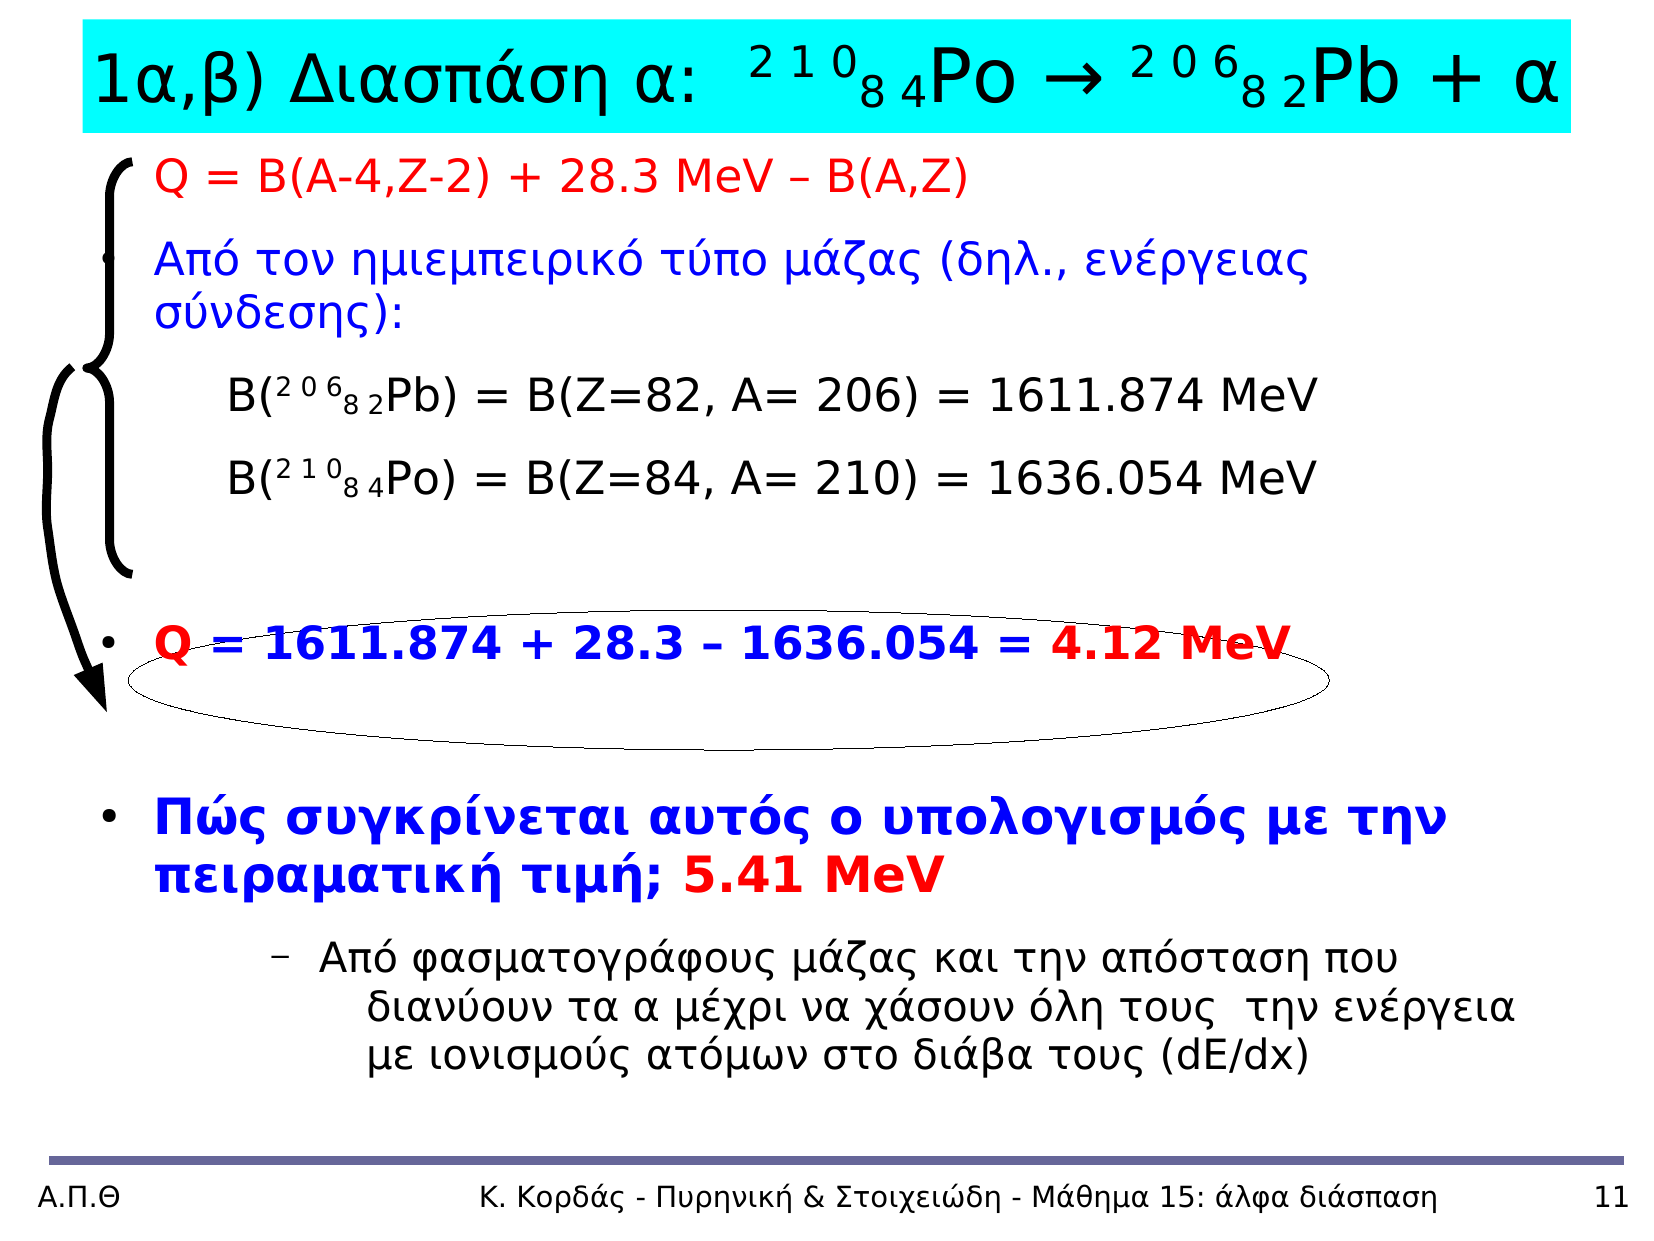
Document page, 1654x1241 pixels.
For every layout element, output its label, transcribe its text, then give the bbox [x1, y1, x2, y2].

list Q = B(A-4,Z-2) + 28.3 MeV – B(A,Z) Από τον ημιεμπειρικό τύπο μάζας (δηλ., ενέργειας σύνδεσης): B(2 0 68 2Pb) = B(Z=82, A= 206) = 1611.874 MeV B(2 1 08 4Po) = B(Z=84, A= 210) = 1636.054 MeV Q = 1611.874 + 28.3 – 1636.054 = 4.12 MeV Πώς συγκρίνεται αυτός ο υπολογισμός με την πειραματική τιμή; 5.41 MeV Από φασματογράφους μάζας και την απόσταση που διανύουν τα α μέχρι να χάσουν όλη τους την ενέργεια με ιονισμούς ατόμων στο διάβα τους (dE/dx) [82, 150, 1571, 1116]
title 1α,β) Διασπάση α: 2 1 08 4Po → 2 0 68 2Pb + α [82, 19, 1571, 133]
